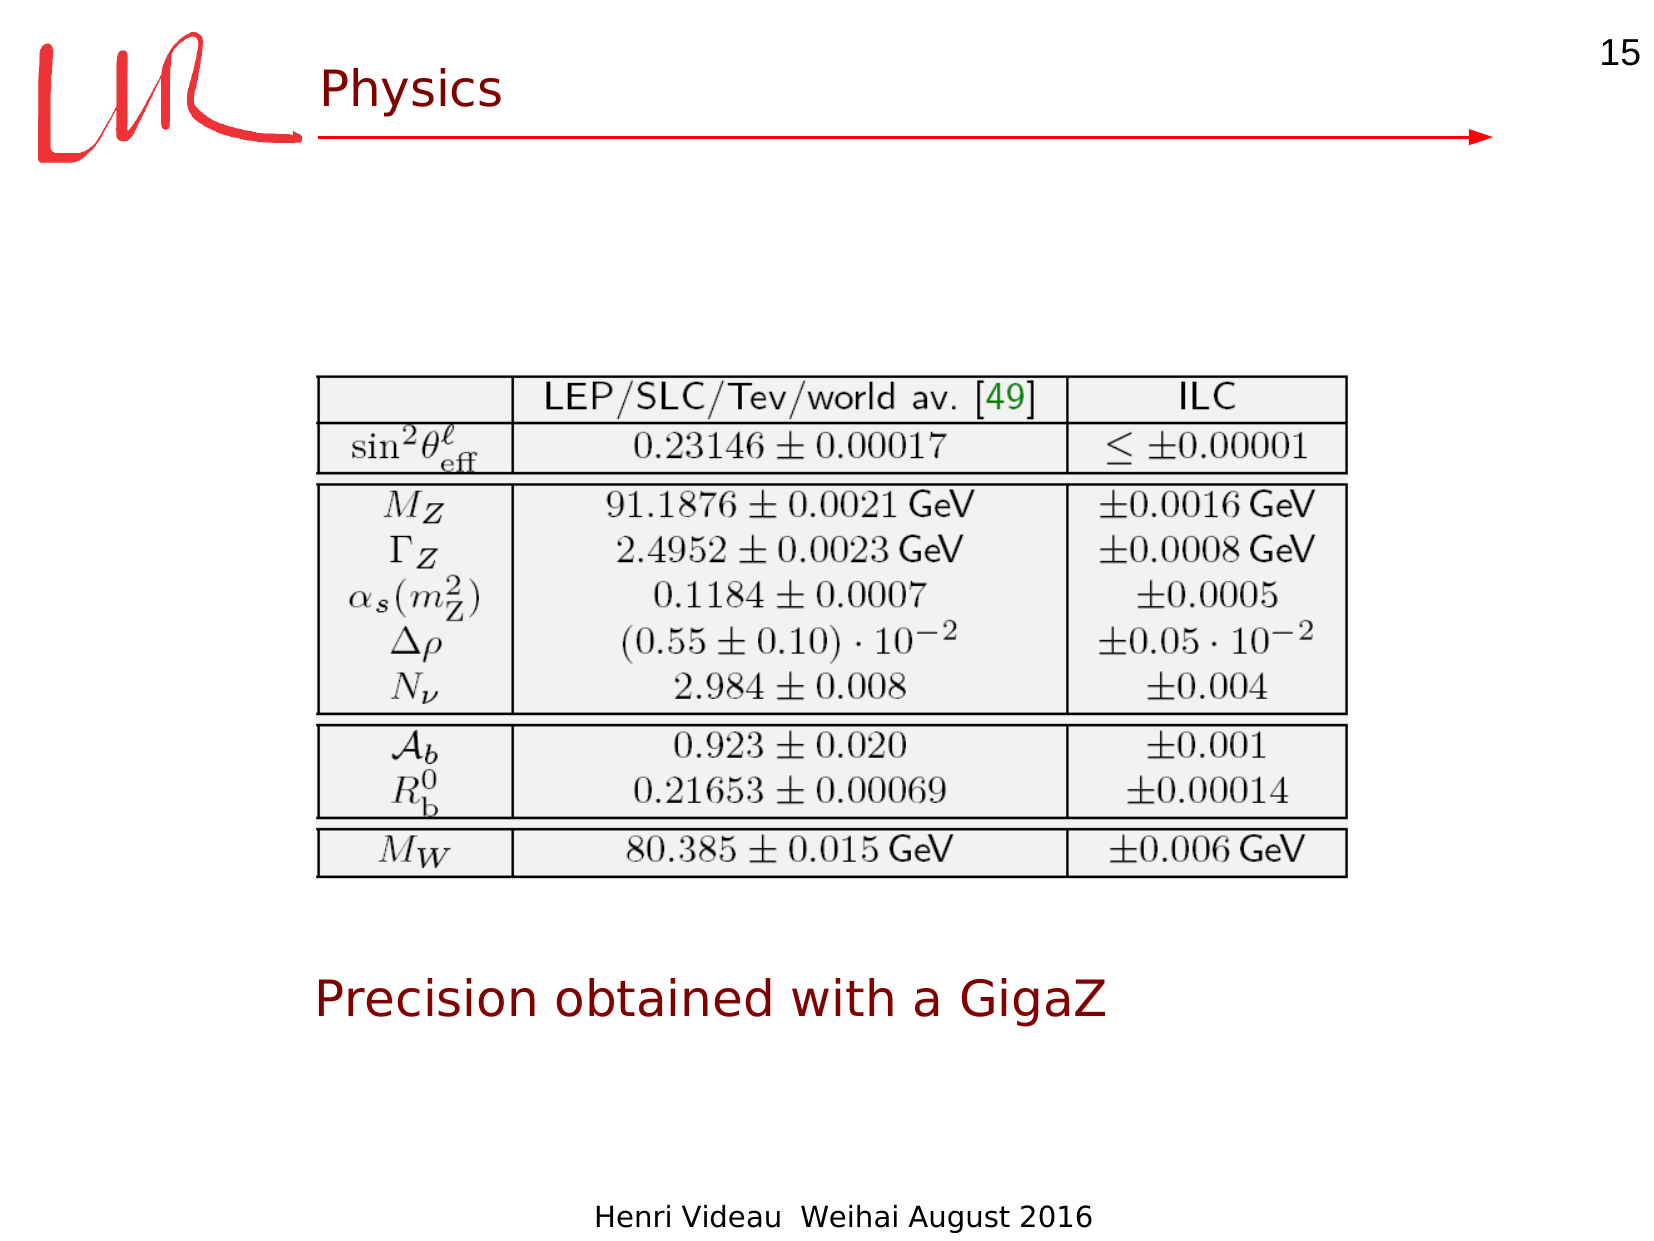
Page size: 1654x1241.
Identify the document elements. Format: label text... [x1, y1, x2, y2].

picture [38, 32, 302, 163]
text_box Precision obtained with a GigaZ [314, 969, 1110, 1029]
picture [305, 363, 1363, 887]
